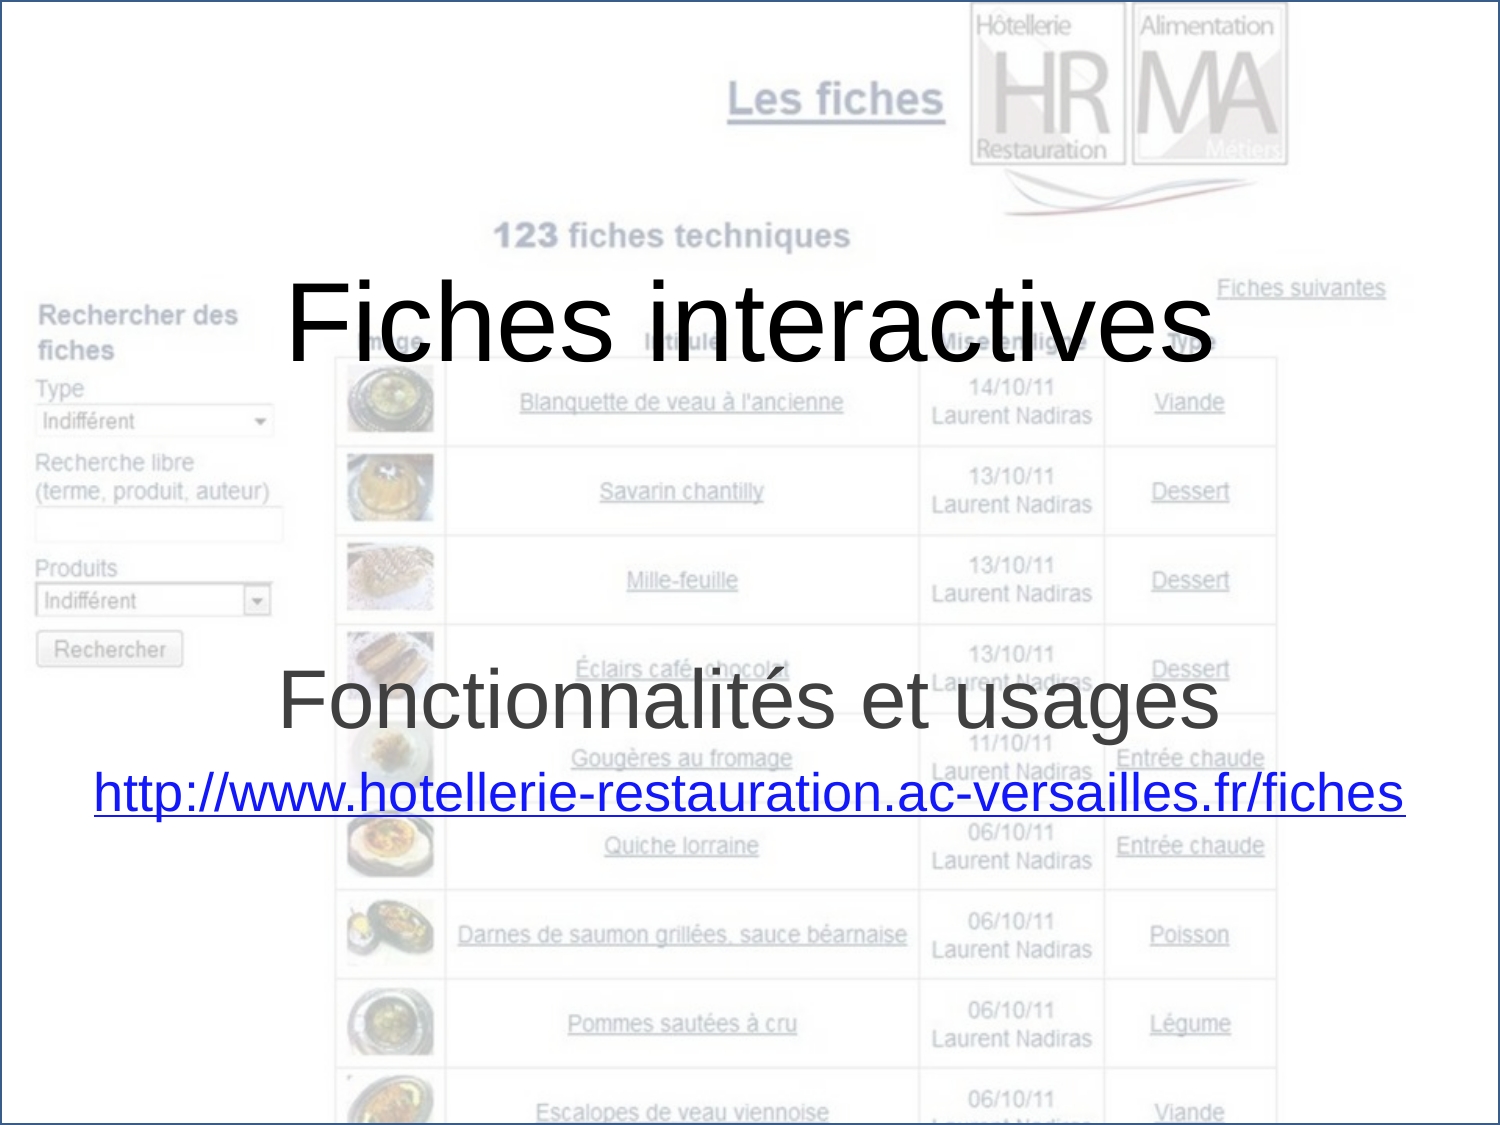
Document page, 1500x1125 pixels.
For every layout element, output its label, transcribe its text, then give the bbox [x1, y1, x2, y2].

text_box [0, 925, 1500, 1125]
subtitle Fonctionnalités et usages http://www.hotellerie-restauration.ac-versailles.fr/fiches [0, 637, 1500, 925]
title Fiches interactives [112, 196, 1388, 438]
text_box [0, 0, 1500, 637]
